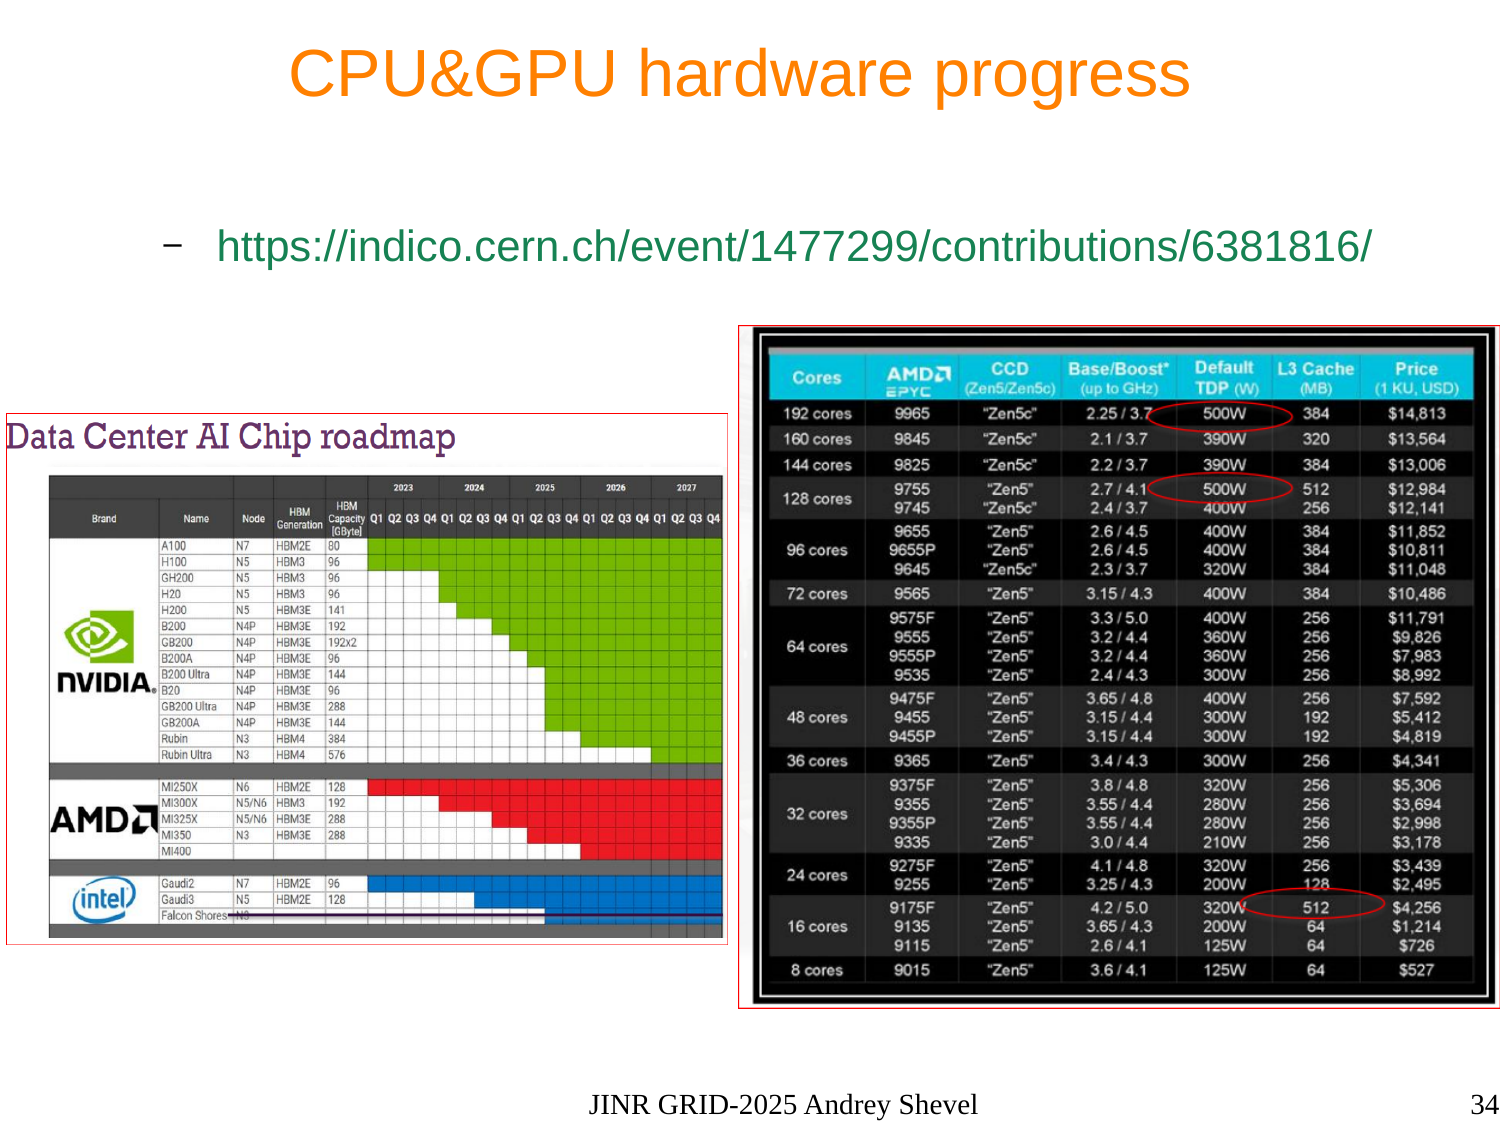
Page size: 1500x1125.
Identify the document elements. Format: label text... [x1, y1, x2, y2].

list https://indico.cern.ch/event/1477299/contributions/6381816/ [75, 145, 1425, 296]
picture [738, 325, 1500, 1009]
picture [6, 413, 728, 945]
title CPU&GPU hardware progress [75, 7, 1425, 140]
